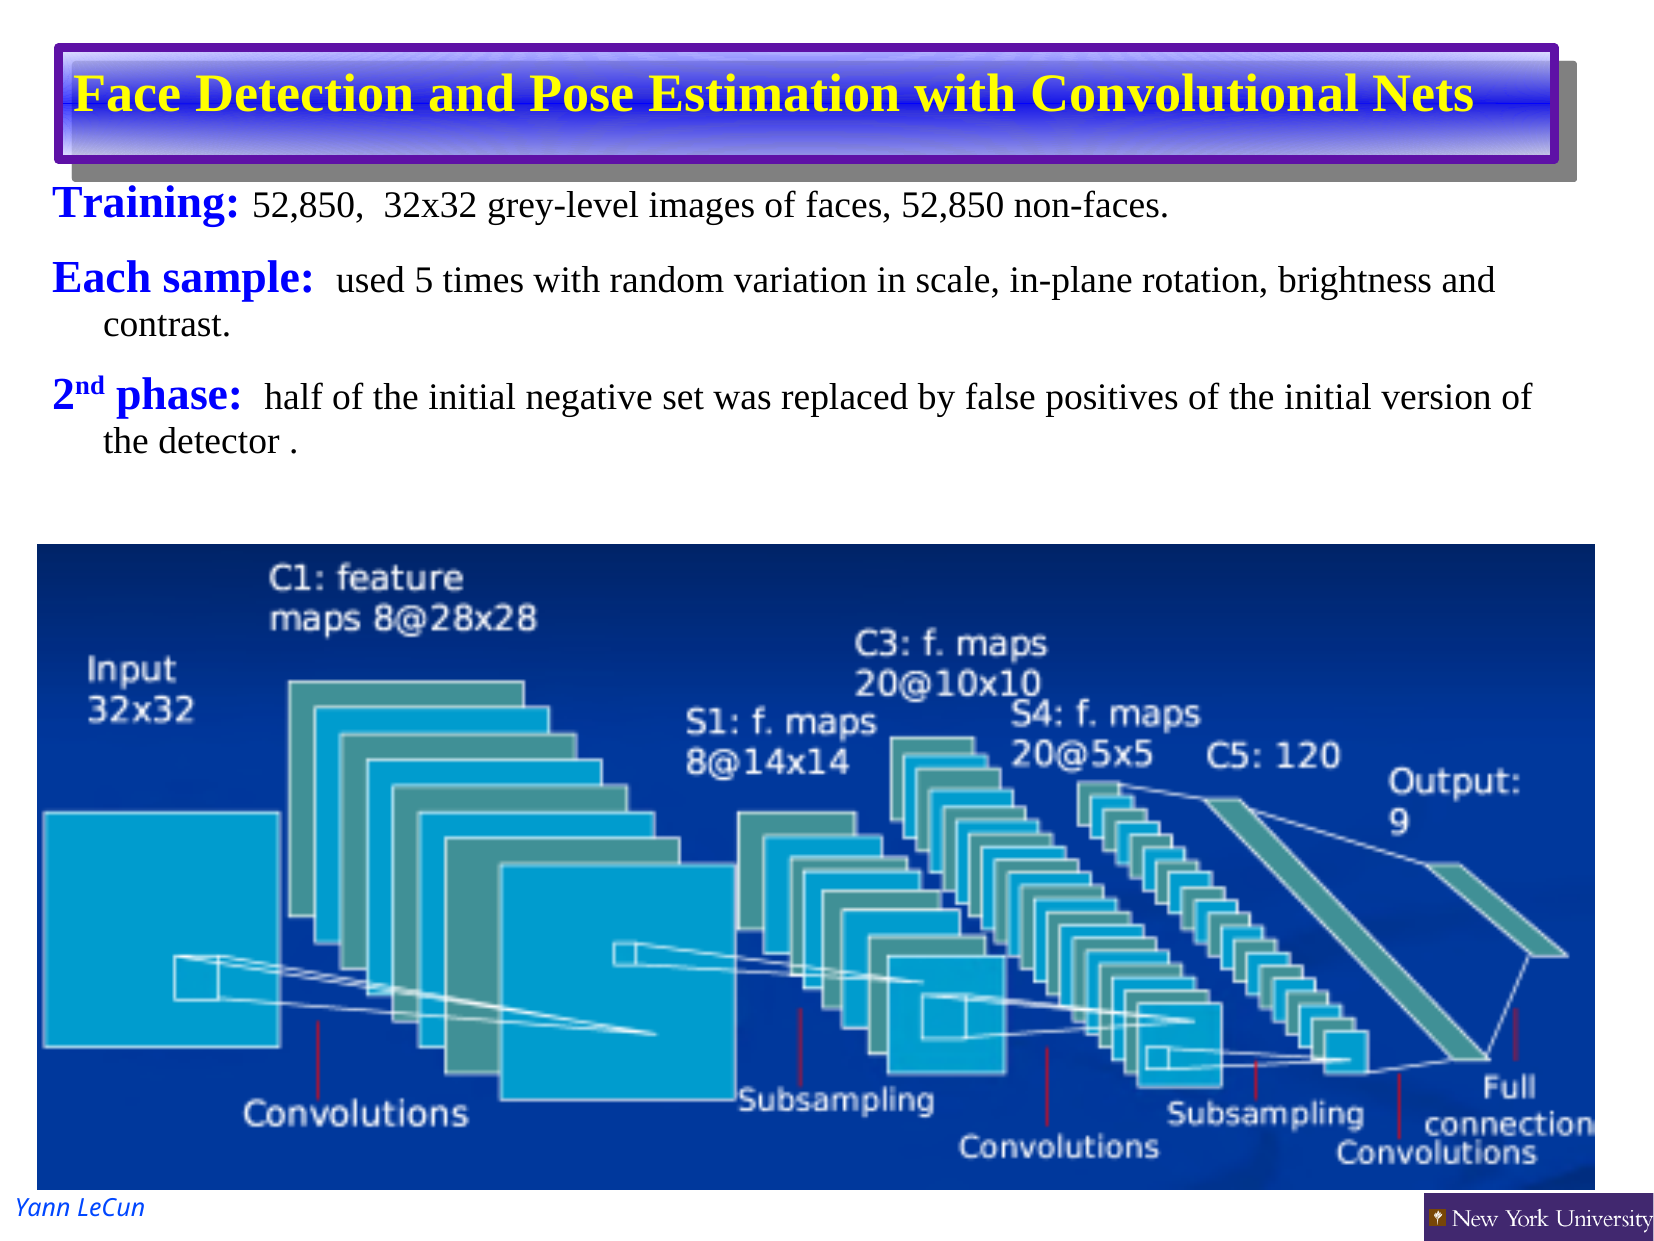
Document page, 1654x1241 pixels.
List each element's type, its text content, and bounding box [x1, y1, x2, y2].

text_box Face Detection and Pose Estimation with Convolutional Nets [58, 47, 1555, 160]
picture [37, 544, 1595, 1190]
picture [1424, 1193, 1654, 1241]
list Training: 52,850, 32x32 grey-level images of faces, 52,850 non-faces. Each sample: used 5 times with random variation in scale, in-plane rotation, brightness and contrast. 2nd phase: half of the initial negative set was replaced by false positives of the initial version of the detector . [52, 176, 1538, 589]
